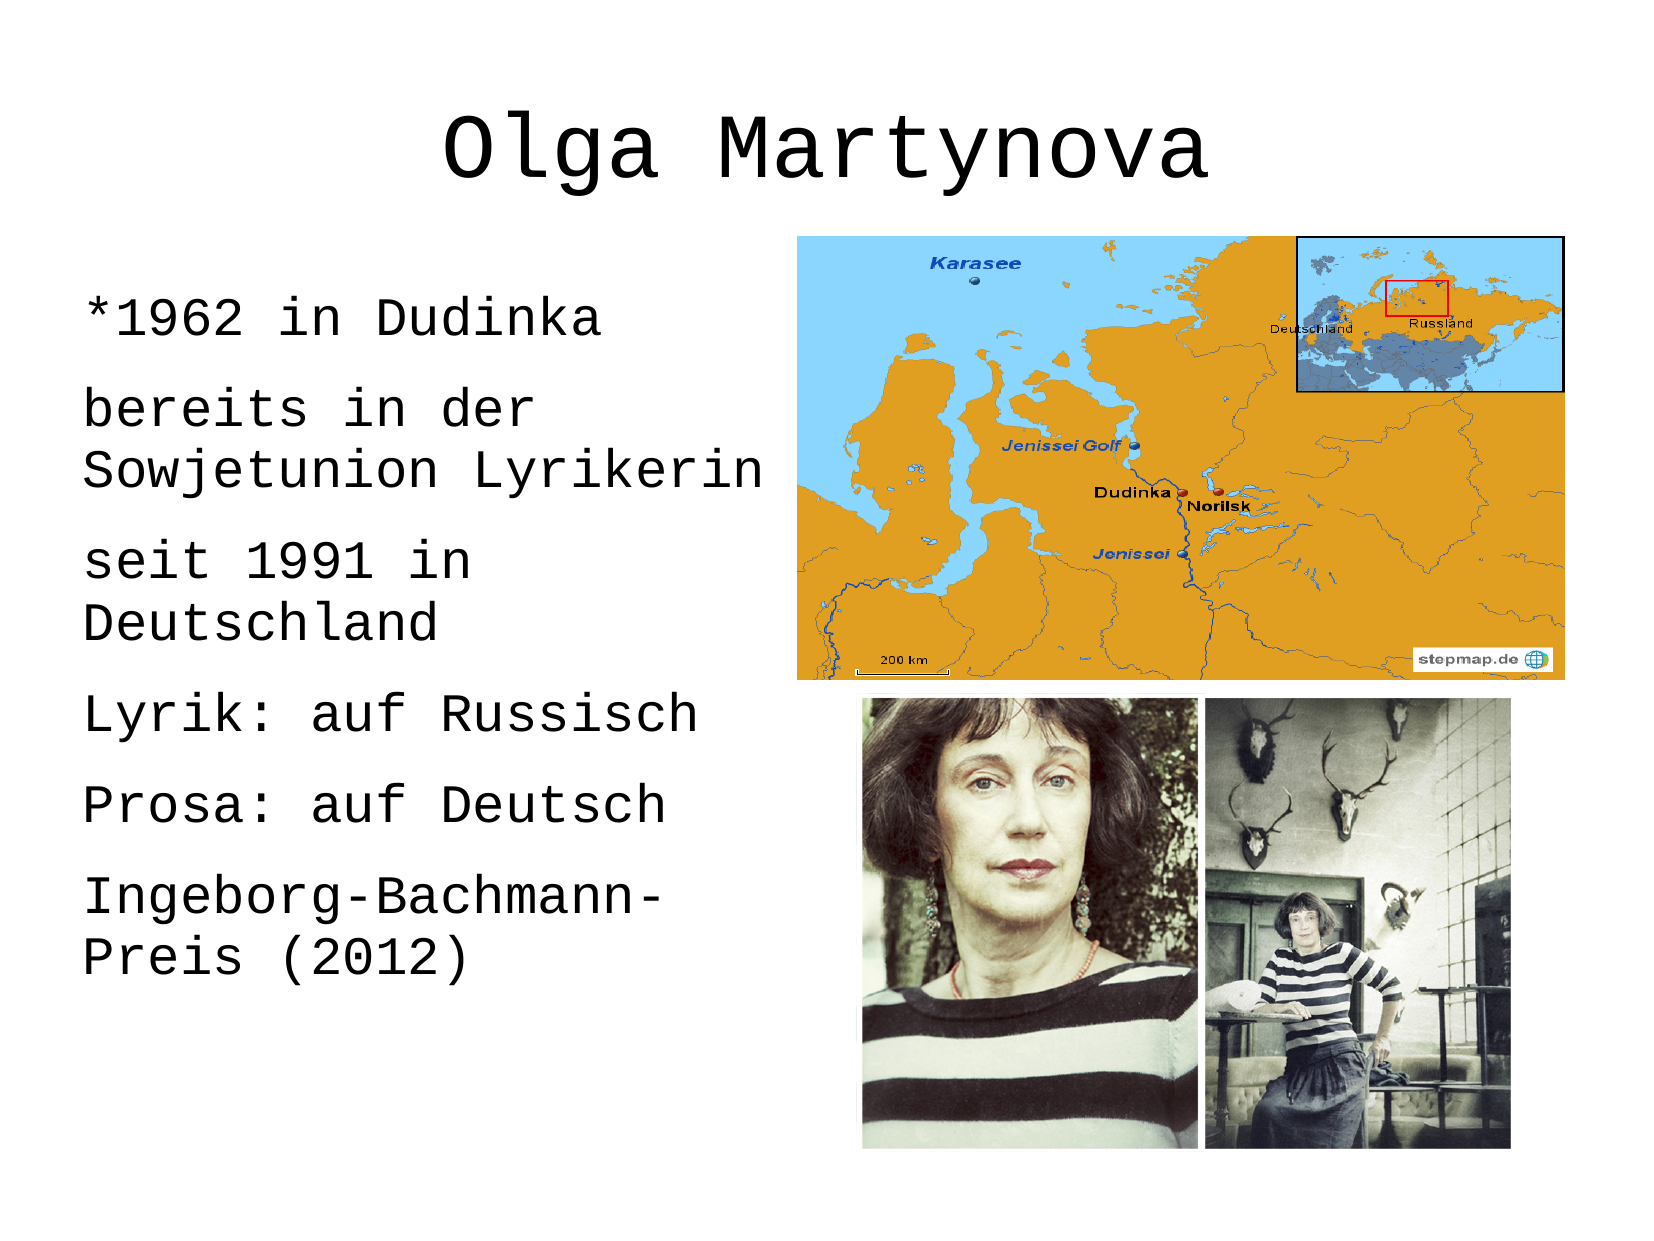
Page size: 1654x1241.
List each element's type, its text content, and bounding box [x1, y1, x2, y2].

title Olga Martynova [82, 49, 1571, 257]
picture [856, 693, 1514, 1152]
list *1962 in Dudinka bereits in der Sowjetunion Lyrikerin seit 1991 in Deutschland Lyrik: auf Russisch Prosa: auf Deutsch Ingeborg-Bachmann-Preis (2012) [82, 290, 809, 1171]
picture [797, 236, 1565, 680]
